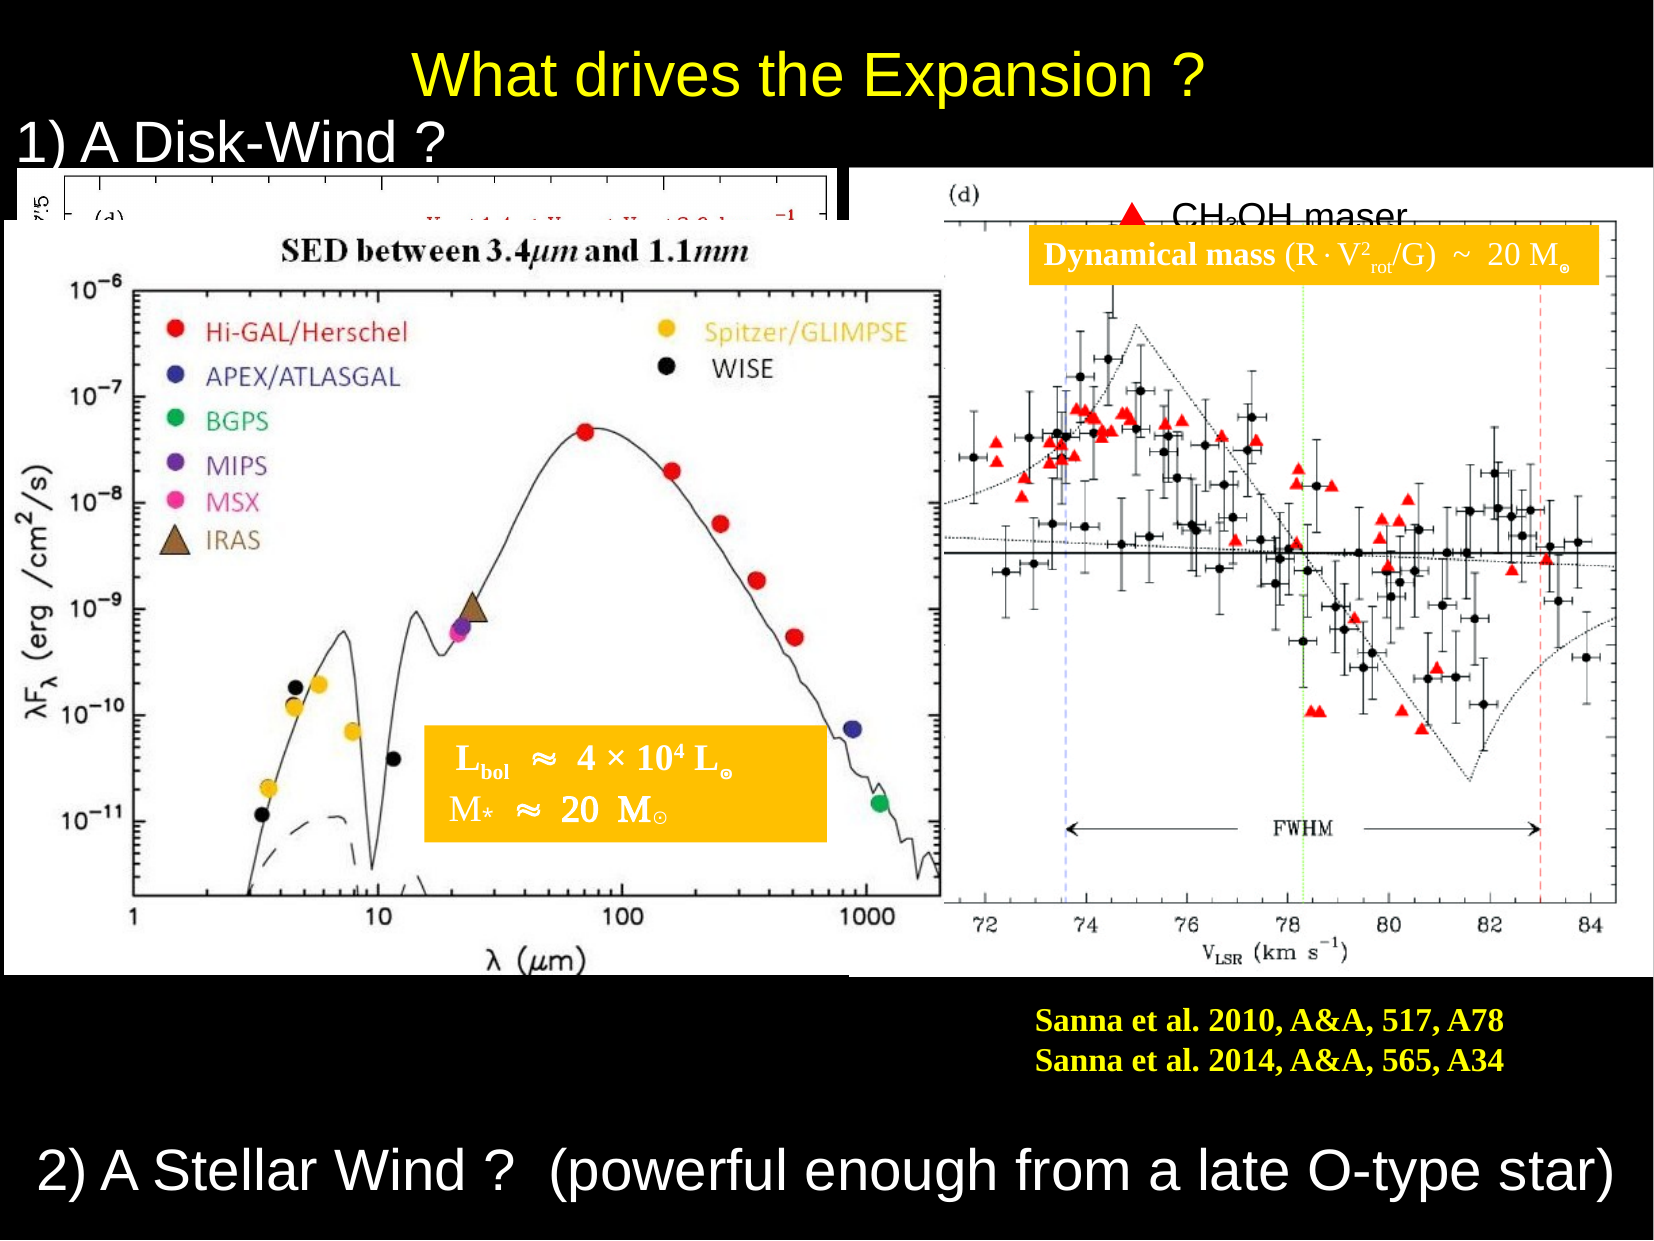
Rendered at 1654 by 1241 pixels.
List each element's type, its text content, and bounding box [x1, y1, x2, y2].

picture [4, 167, 1654, 977]
text_box What drives the Expansion ? [397, 0, 1257, 69]
text_box 2) A Stellar Wind ? (powerful enough from a late O-type star) [21, 1097, 1633, 1179]
text_box Lbol » 4 × 104 L๏ M* » 20 M⊙ [424, 725, 827, 843]
text_box 1) A Disk-Wind ? [0, 69, 1451, 150]
text_box Dynamical mass (RV2rot/G) ~ 20 M๏ [1029, 225, 1600, 286]
text_box Sanna et al. 2010, A&A, 517, A78 Sanna et al. 2014, A&A, 565, A34 [1020, 990, 1561, 1086]
text_box ▲ CH3OH maser [1090, 167, 1444, 225]
